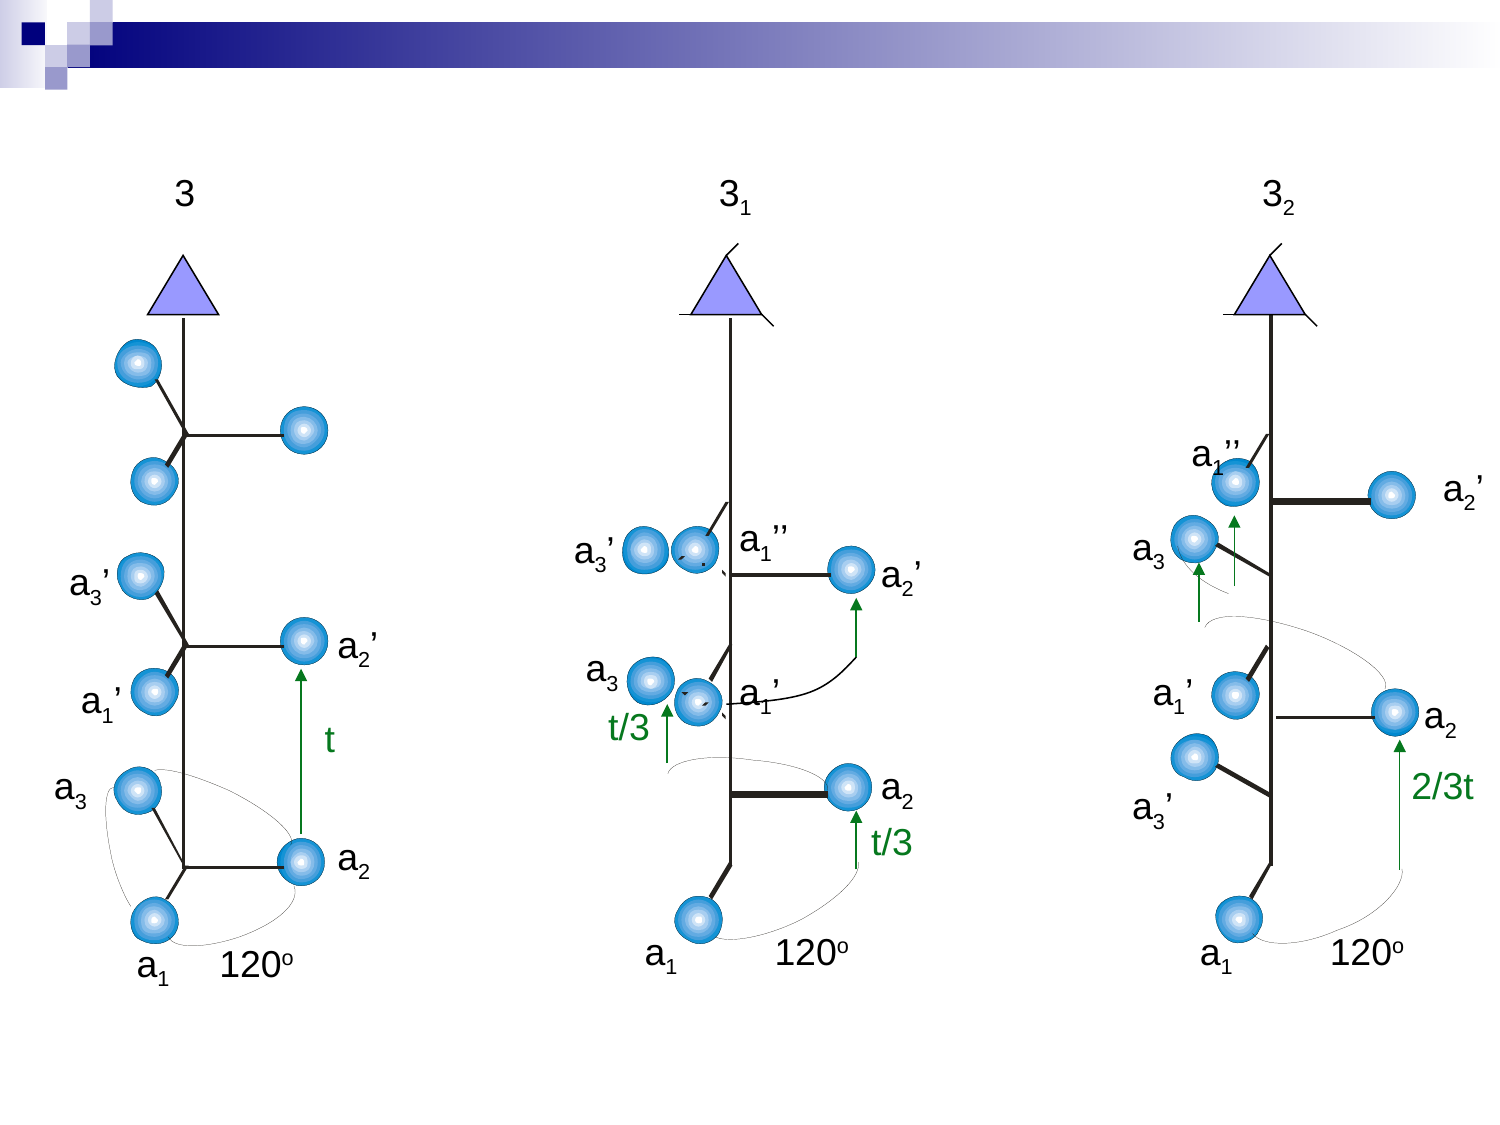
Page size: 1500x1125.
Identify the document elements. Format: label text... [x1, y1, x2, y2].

text_box a1’ [66, 668, 137, 736]
text_box a2’ [322, 612, 394, 680]
text_box a2 [866, 754, 929, 822]
text_box a1 [629, 920, 693, 987]
text_box t [309, 707, 351, 768]
text_box a3 [1117, 515, 1180, 582]
text_box a2 [322, 825, 386, 893]
chart [100, 311, 1424, 953]
text_box 3 [159, 160, 211, 222]
text_box 32 [1247, 160, 1310, 228]
text_box t/3 [593, 695, 665, 756]
text_box a1’ [744, 695, 754, 702]
text_box a2 [1409, 683, 1472, 751]
text_box a1 [1185, 920, 1248, 987]
text_box a3’ [559, 518, 630, 586]
text_box [691, 256, 762, 315]
text_box t/3 [856, 810, 928, 872]
text_box 31 [704, 160, 767, 228]
text_box a2’ [1428, 456, 1499, 523]
text_box a1’’ [1176, 420, 1256, 488]
text_box a3’ [54, 550, 126, 618]
text_box 120o [1315, 920, 1419, 981]
text_box [147, 255, 219, 315]
text_box a1’’ [724, 506, 804, 574]
text_box 120o [759, 920, 864, 981]
text_box a3’ [1117, 774, 1189, 842]
text_box 2/3t [1396, 754, 1489, 816]
text_box a3 [570, 636, 634, 704]
text_box a1’ [724, 660, 796, 727]
text_box a3 [39, 754, 102, 822]
text_box a1 [121, 931, 185, 999]
text_box a2’ [866, 542, 937, 609]
text_box 120o [204, 931, 309, 993]
text_box a1’ [1137, 660, 1209, 727]
text_box [1234, 256, 1305, 315]
